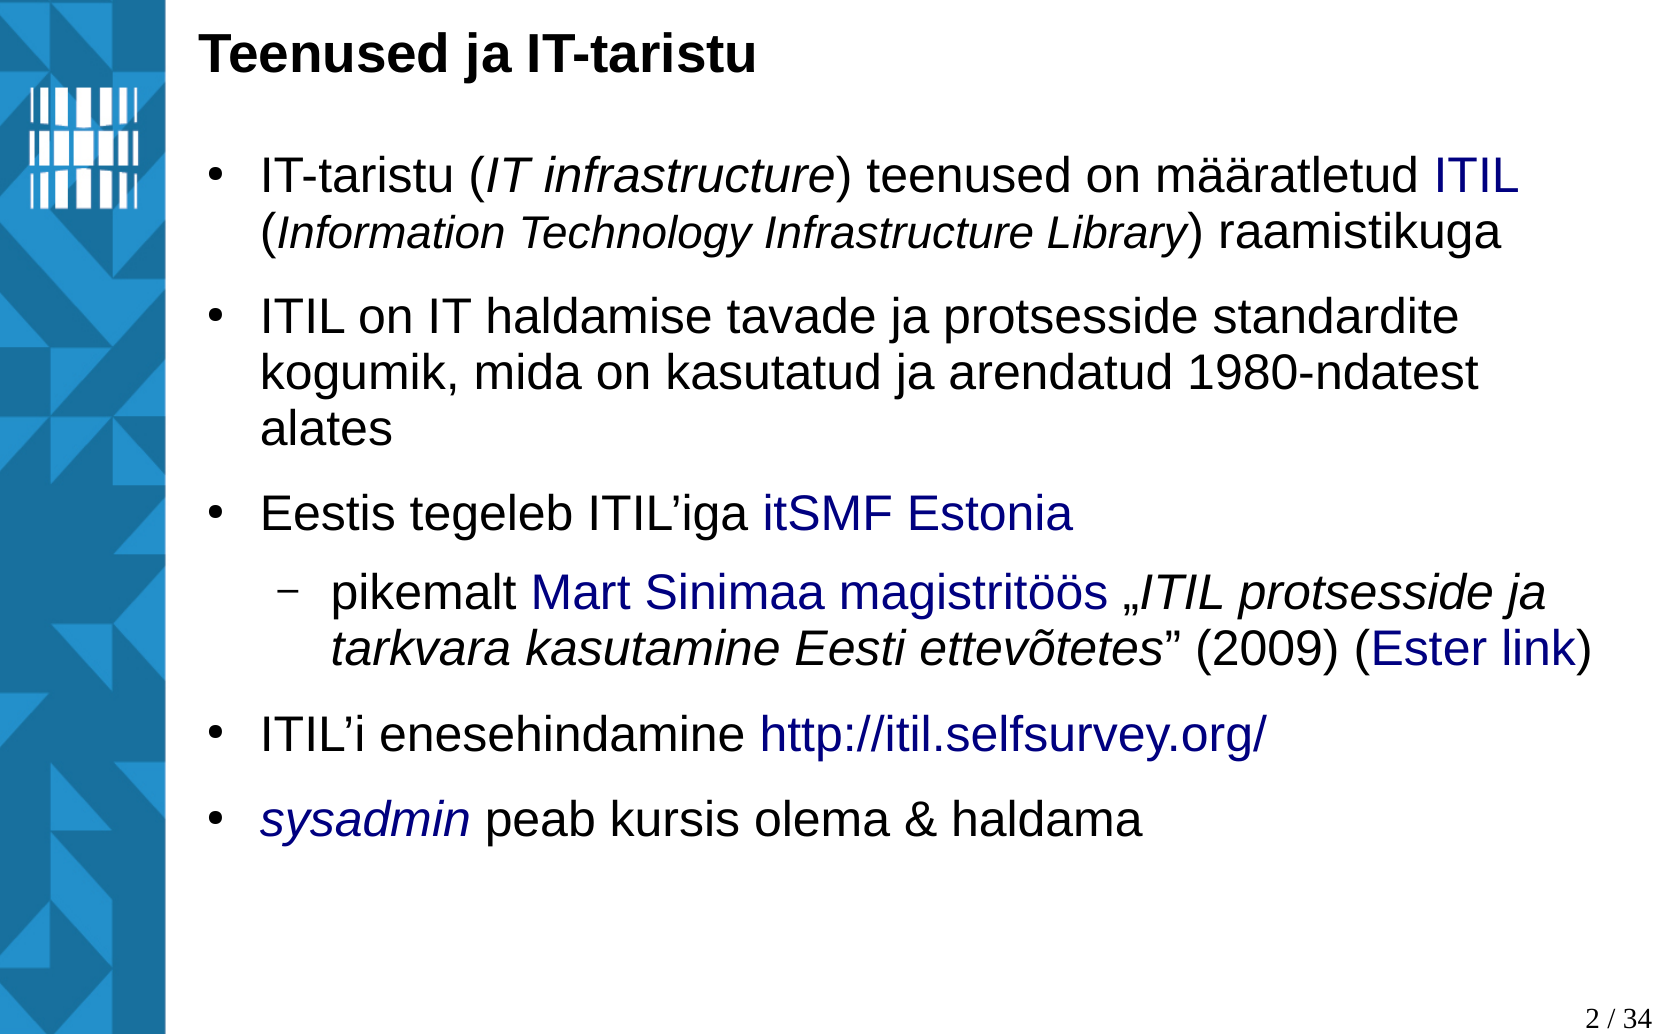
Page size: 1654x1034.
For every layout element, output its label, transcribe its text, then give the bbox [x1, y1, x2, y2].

list IT-taristu (IT infrastructure) teenused on määratletud ITIL (Information Technology Infrastructure Library) raamistikuga ITIL on IT haldamise tavade ja protsesside standardite kogumik, mida on kasutatud ja arendatud 1980-ndatest alates Eestis tegeleb ITIL’iga itSMF Estonia pikemalt Mart Sinimaa magistritöös „ITIL protsesside ja tarkvara kasutamine Eesti ettevõtetes” (2009) (Ester link) ITIL’i enesehindamine http://itil.selfsurvey.org/ sysadmin peab kursis olema & haldama [188, 147, 1625, 1004]
title Teenused ja IT-taristu [198, 11, 1518, 95]
